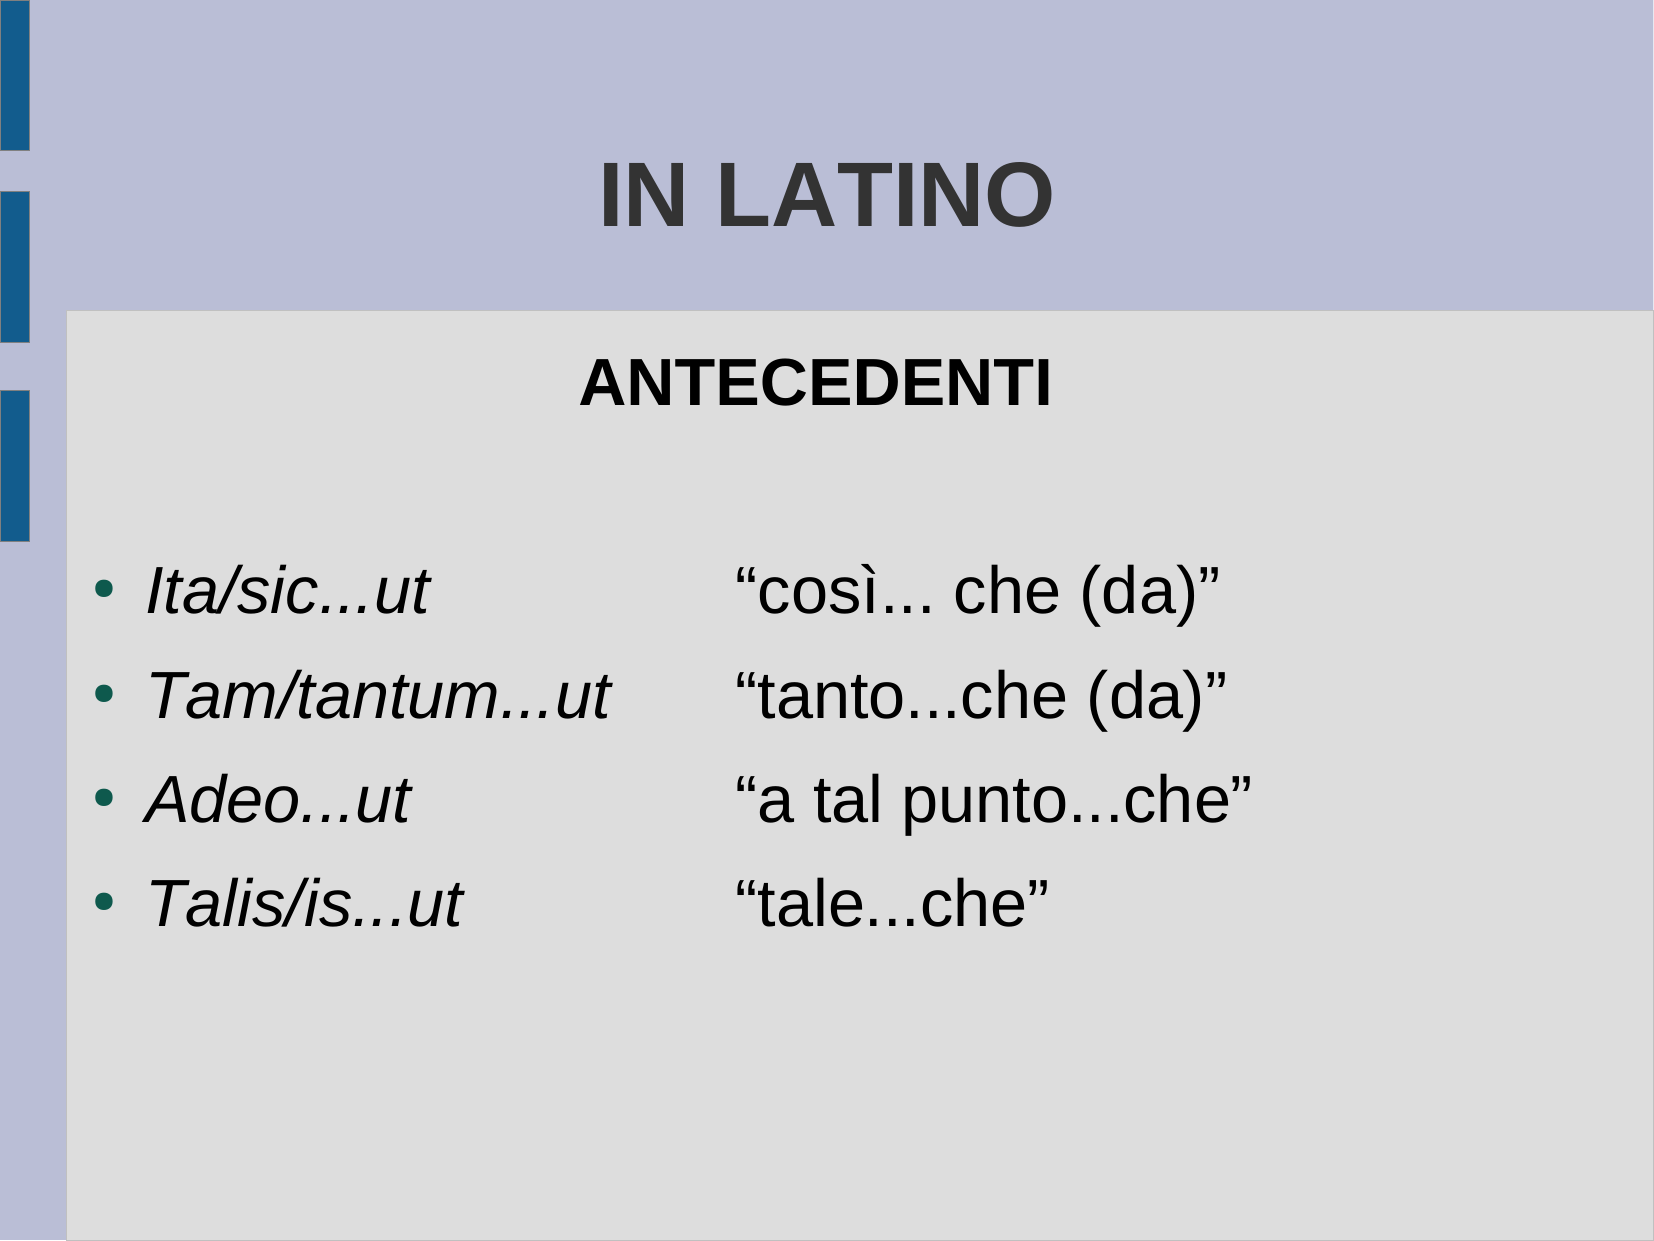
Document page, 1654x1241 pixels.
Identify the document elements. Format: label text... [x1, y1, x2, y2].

title IN LATINO [121, 91, 1534, 299]
list ANTECEDENTI Ita/sic...ut “così... che (da)” Tam/tantum...ut “tanto...che (da)” Adeo...ut “a tal punto...che” Talis/is...ut “tale...che” [74, 344, 1487, 1127]
